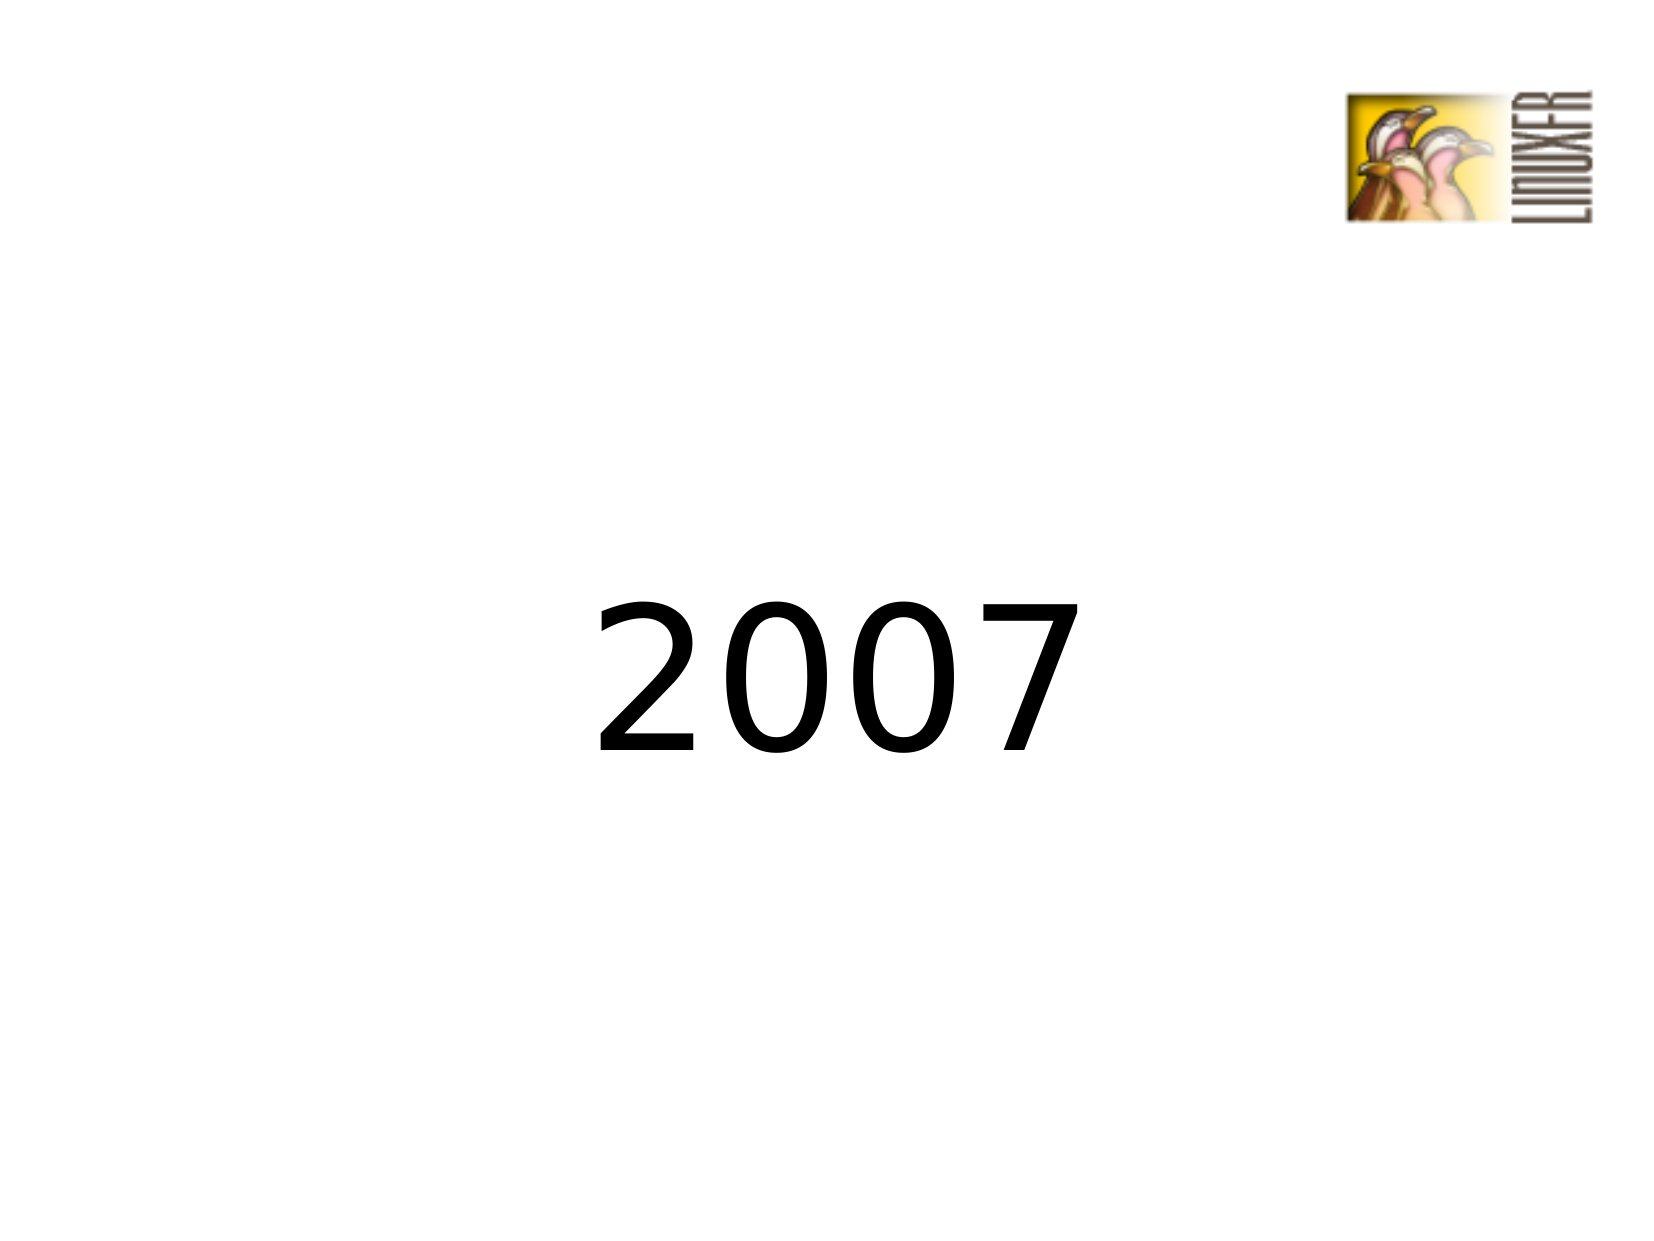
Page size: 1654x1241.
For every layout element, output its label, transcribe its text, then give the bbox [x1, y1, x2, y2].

picture [1341, 88, 1601, 229]
subtitle 2007 [54, 259, 1628, 1103]
